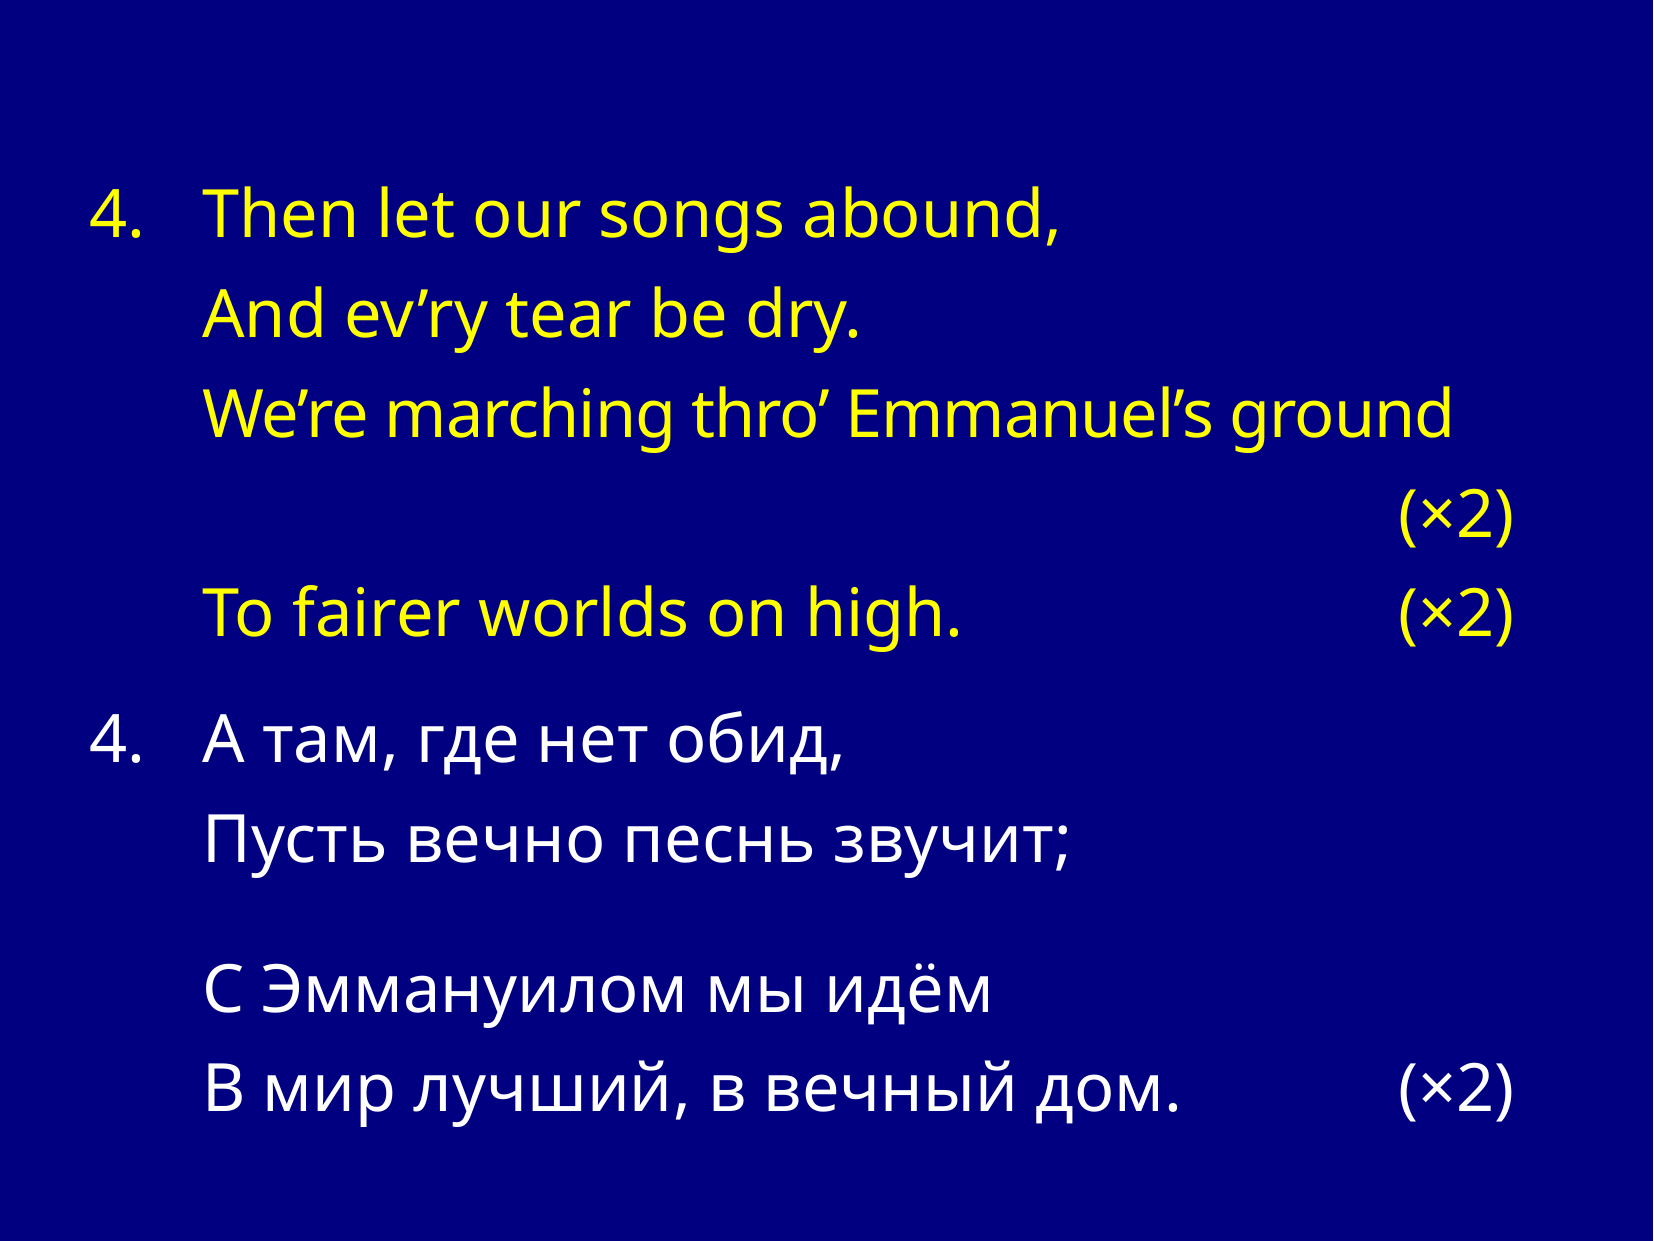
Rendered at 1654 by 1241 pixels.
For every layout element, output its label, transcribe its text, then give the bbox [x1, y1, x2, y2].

text_box 4. А там, где нет обид, Пусть вечно песнь звучит; С Эммануилом мы идём В мир лучший, в вечный дом. (×2) [75, 675, 1576, 1163]
text_box 4. Then let our songs abound, And ev’ry tear be dry. We’re marching thro’ Emmanuel’s ground (×2) To fairer worlds on high. (×2) [75, 150, 1653, 638]
